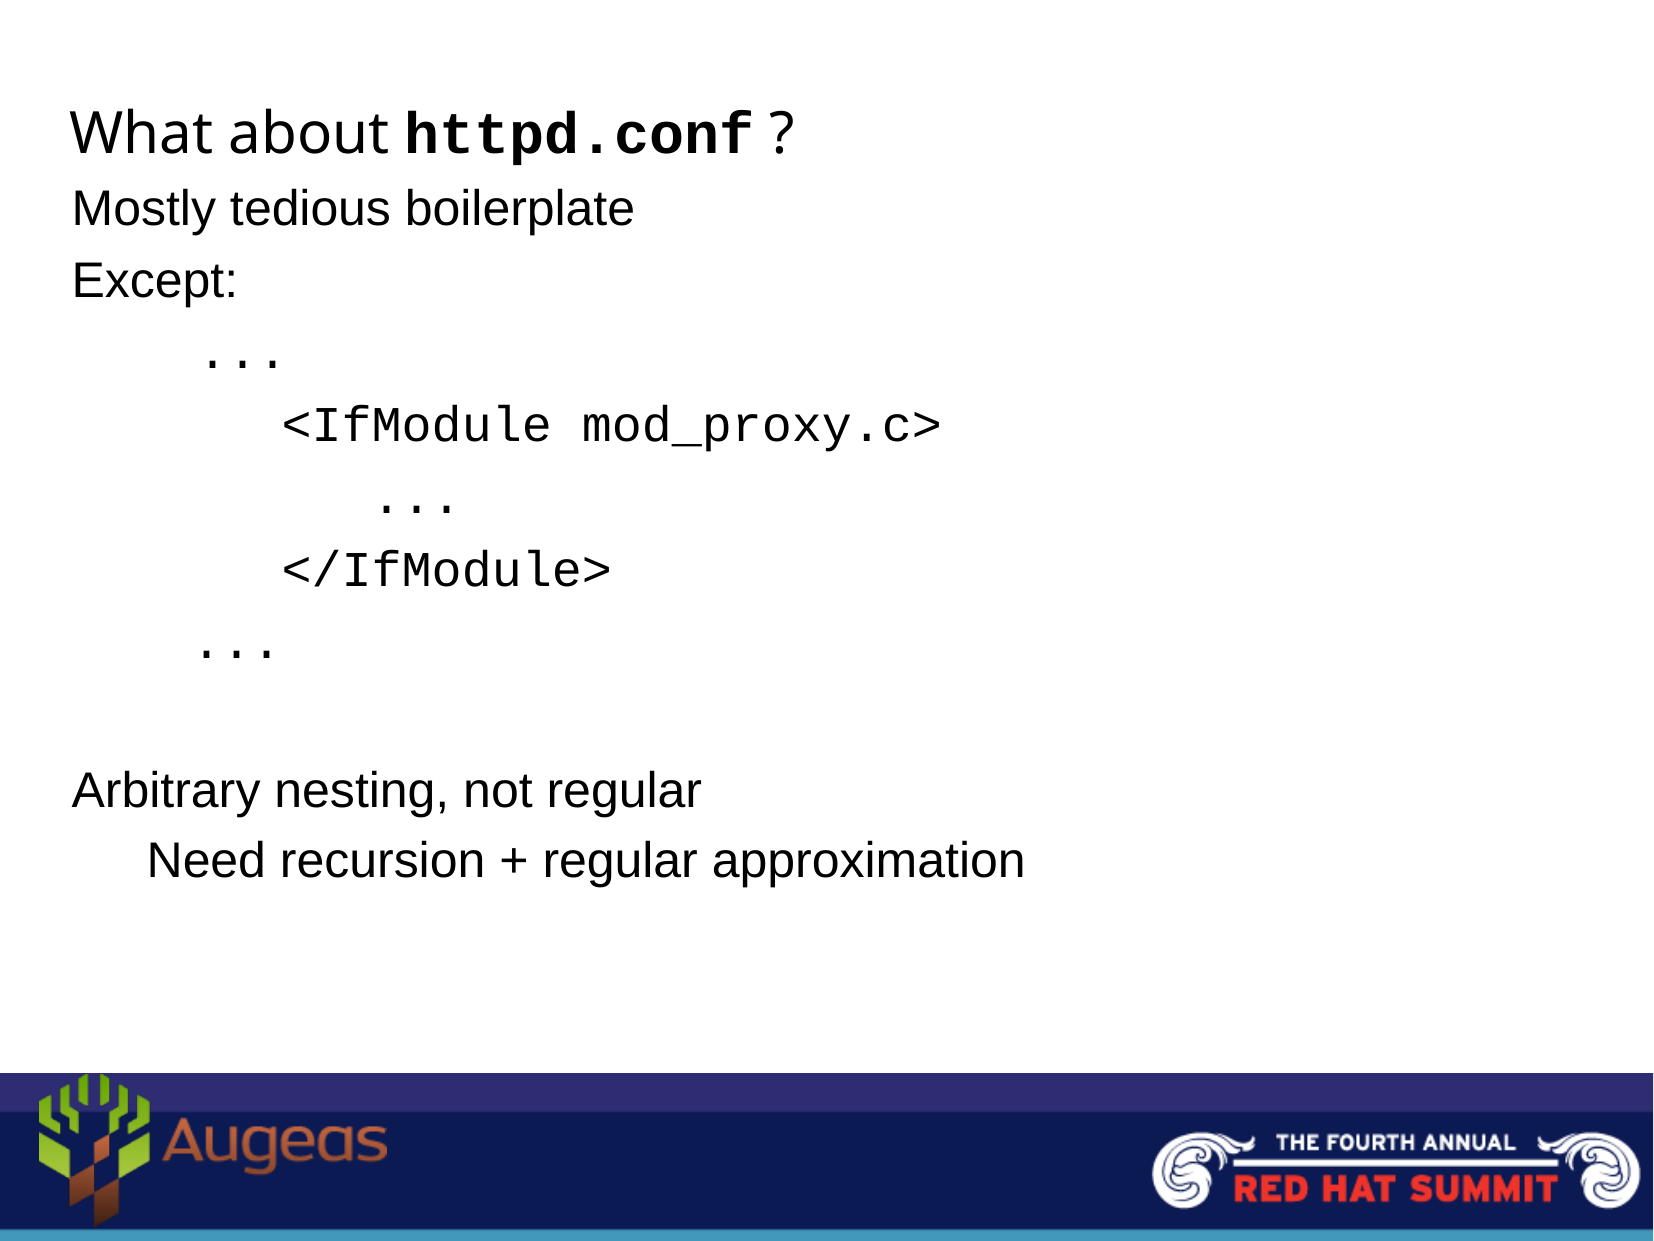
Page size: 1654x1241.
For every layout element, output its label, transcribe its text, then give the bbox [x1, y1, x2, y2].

list Mostly tedious boilerplate Except: ... <IfModule mod_proxy.c> ... </IfModule> ... Arbitrary nesting, not regular Need recursion + regular approximation [71, 180, 1495, 1089]
title What about httpd.conf ? [69, 71, 1501, 190]
picture [0, 1073, 1654, 1241]
